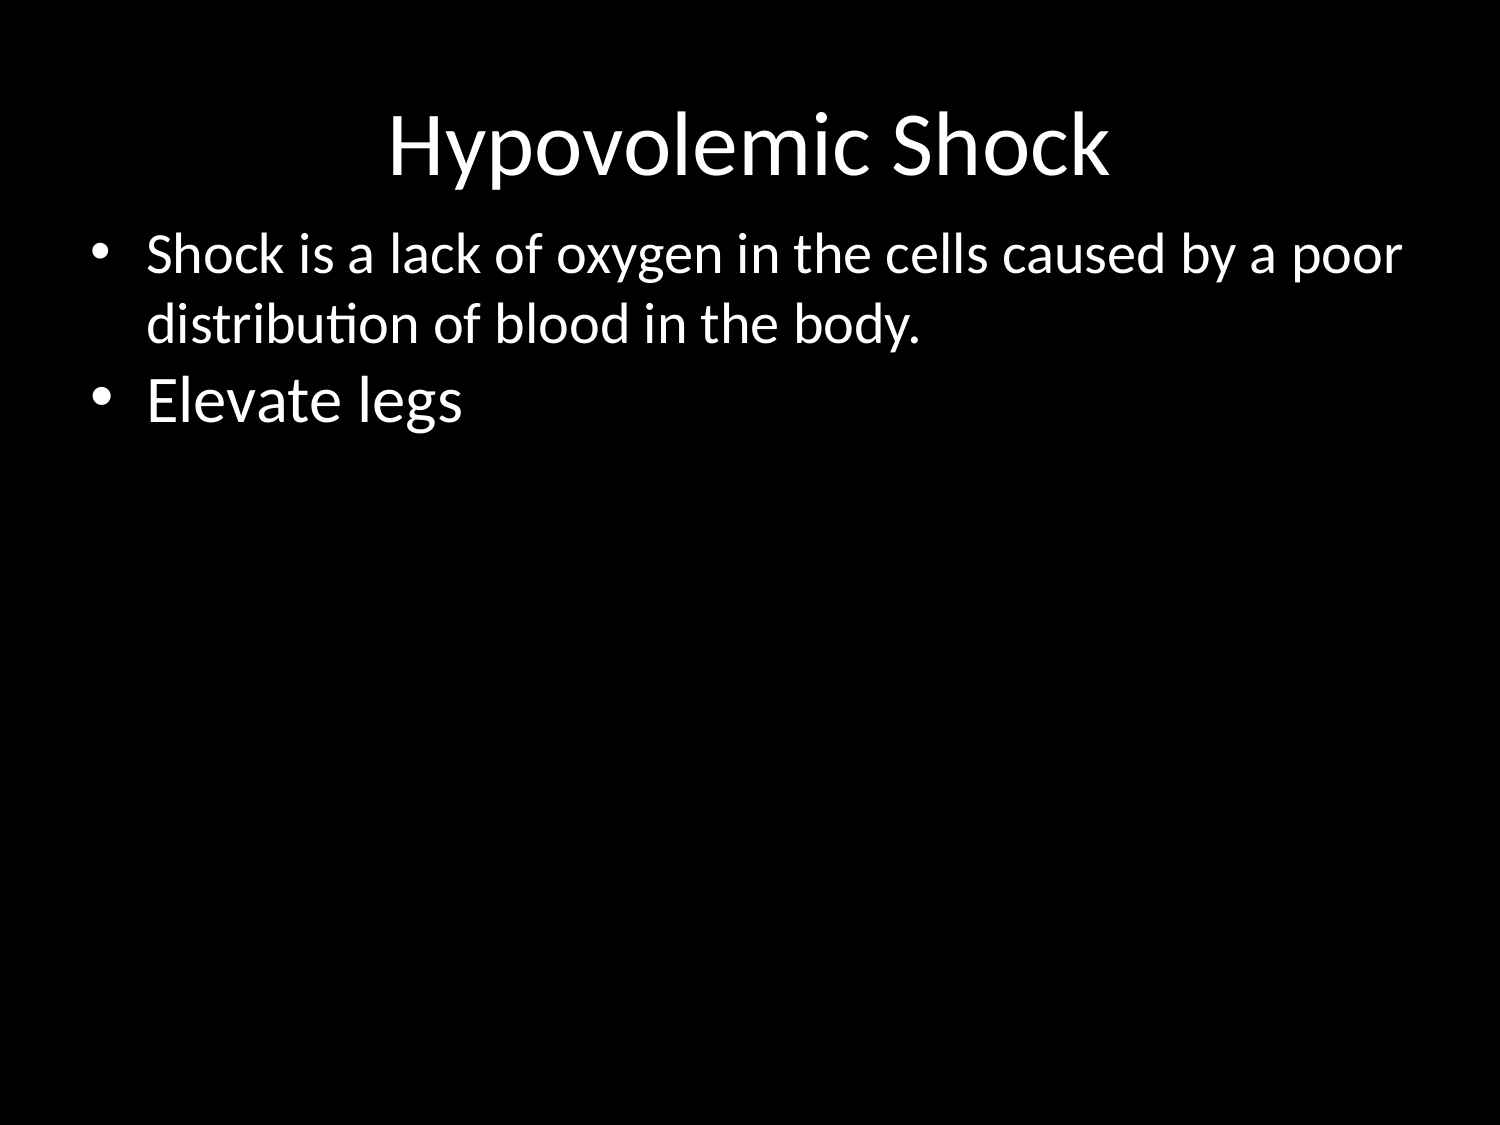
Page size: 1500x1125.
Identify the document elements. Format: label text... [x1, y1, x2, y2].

list Shock is a lack of oxygen in the cells caused by a poor distribution of blood in the body. Elevate legs [75, 208, 1425, 1005]
title Hypovolemic Shock [75, 45, 1425, 208]
